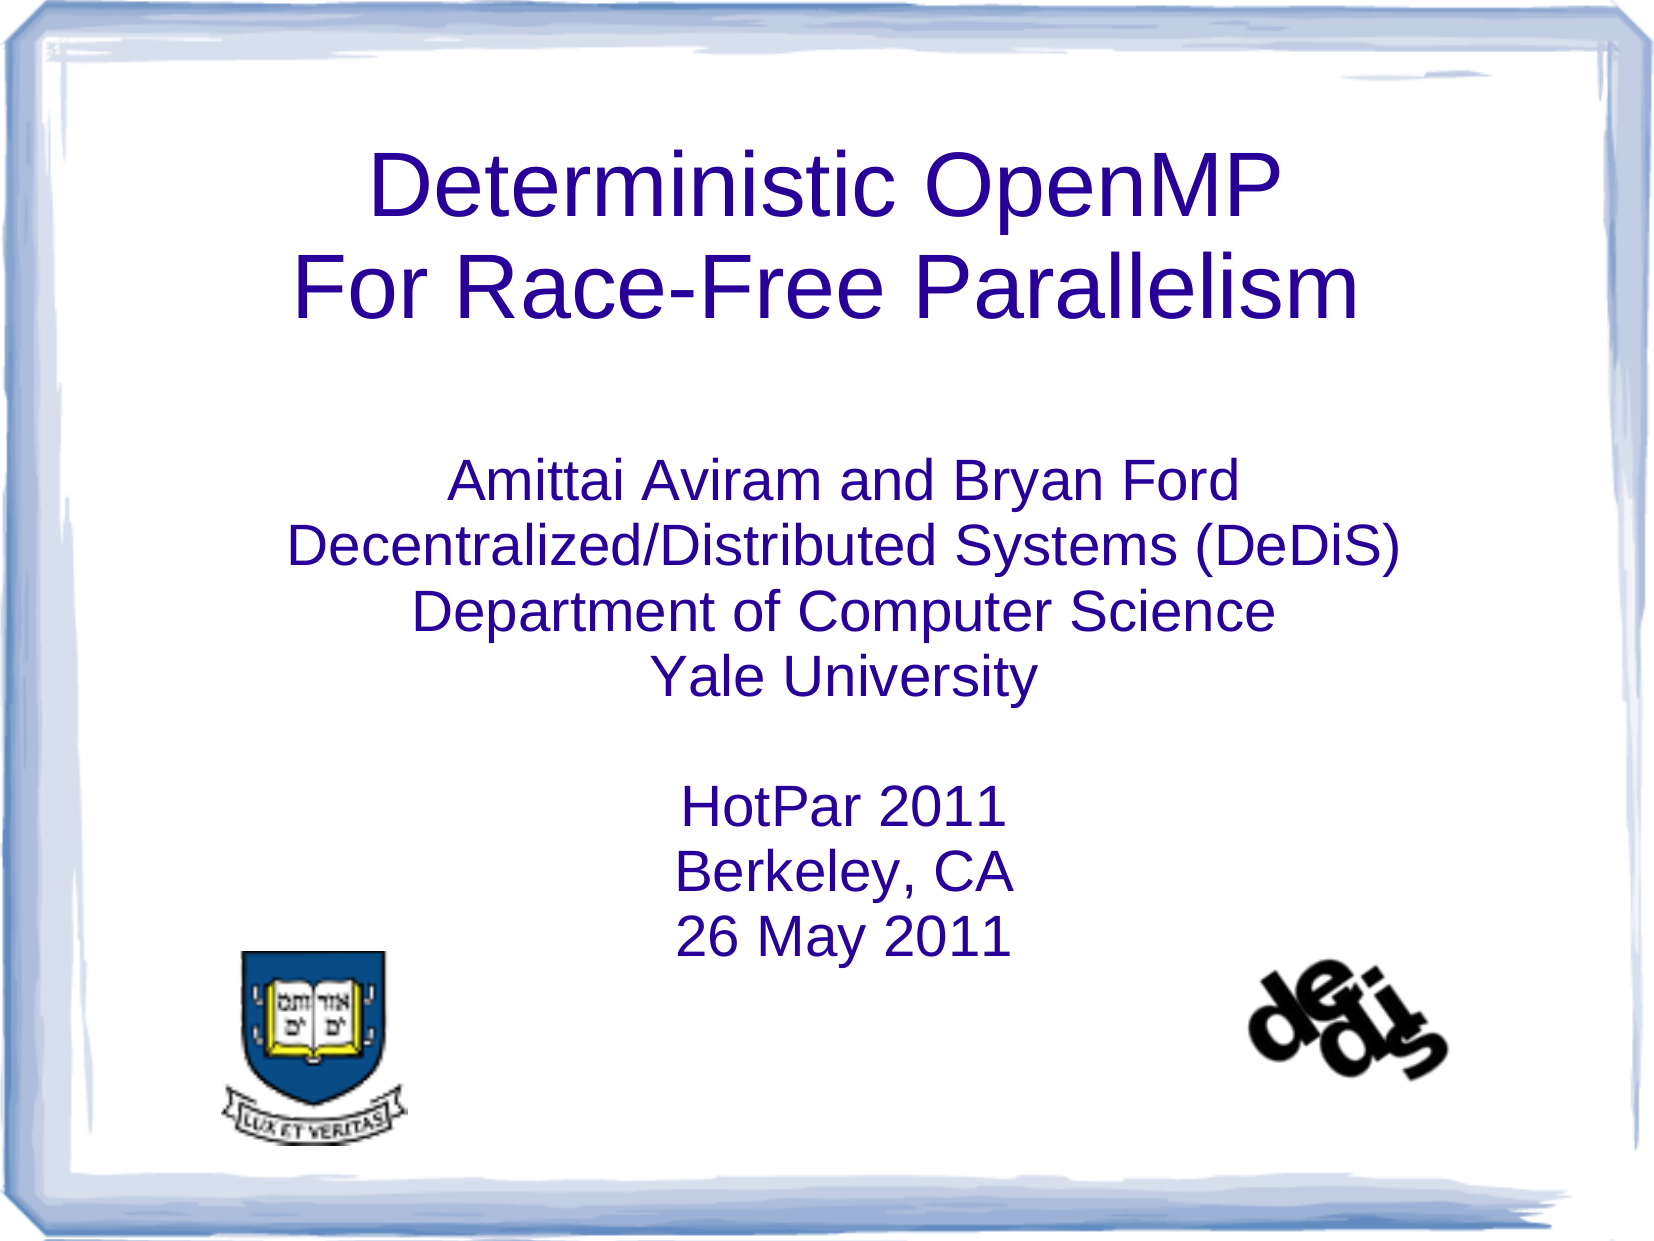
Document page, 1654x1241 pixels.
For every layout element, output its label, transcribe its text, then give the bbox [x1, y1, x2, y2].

title Deterministic OpenMP For Race-Free Parallelism [82, 132, 1571, 340]
subtitle Amittai Aviram and Bryan Ford Decentralized/Distributed Systems (DeDiS) Department of Computer Science Yale University HotPar 2011 Berkeley, CA 26 May 2011 [118, 412, 1571, 1004]
picture [0, 0, 1654, 1241]
